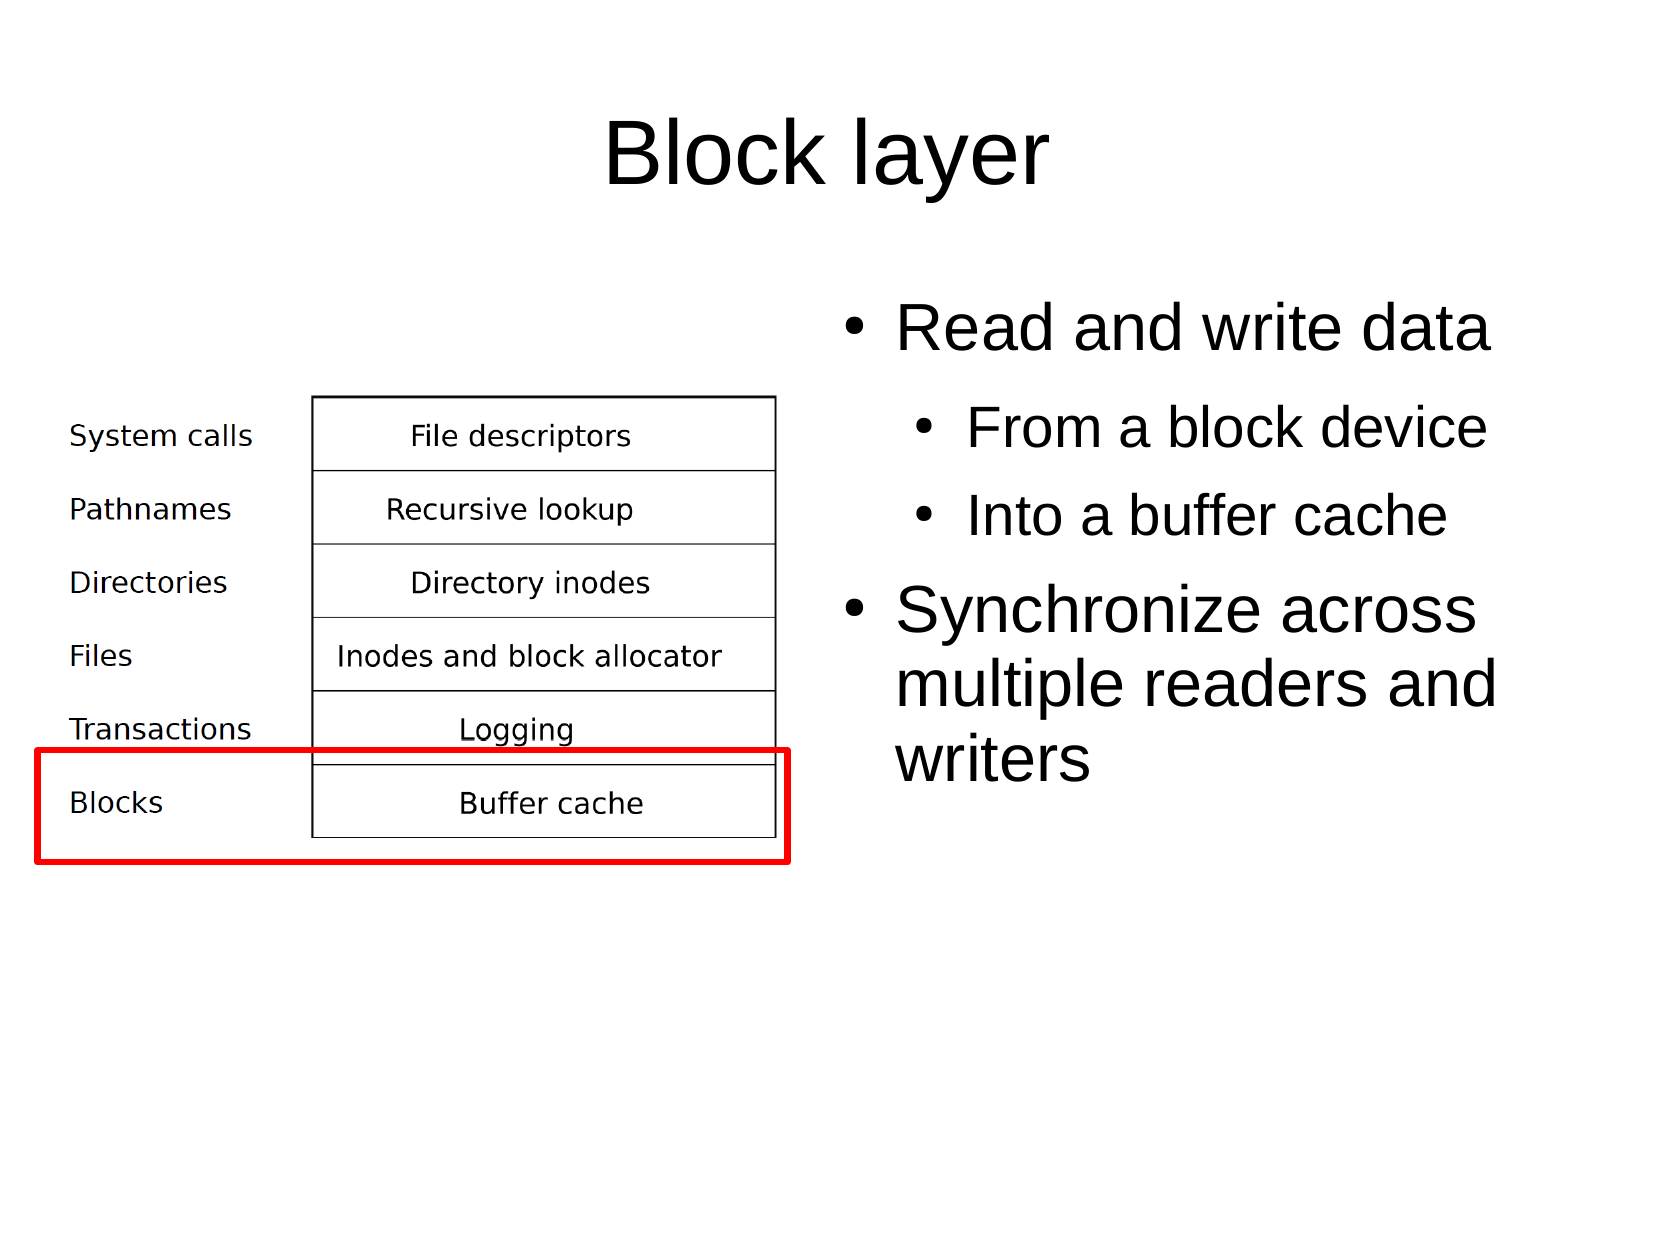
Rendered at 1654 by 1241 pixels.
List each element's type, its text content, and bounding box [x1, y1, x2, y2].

picture [58, 753, 784, 845]
list Read and write data From a block device Into a buffer cache Synchronize across multiple readers and writers [825, 290, 1571, 1010]
title Block layer [82, 49, 1571, 257]
picture [58, 374, 788, 747]
